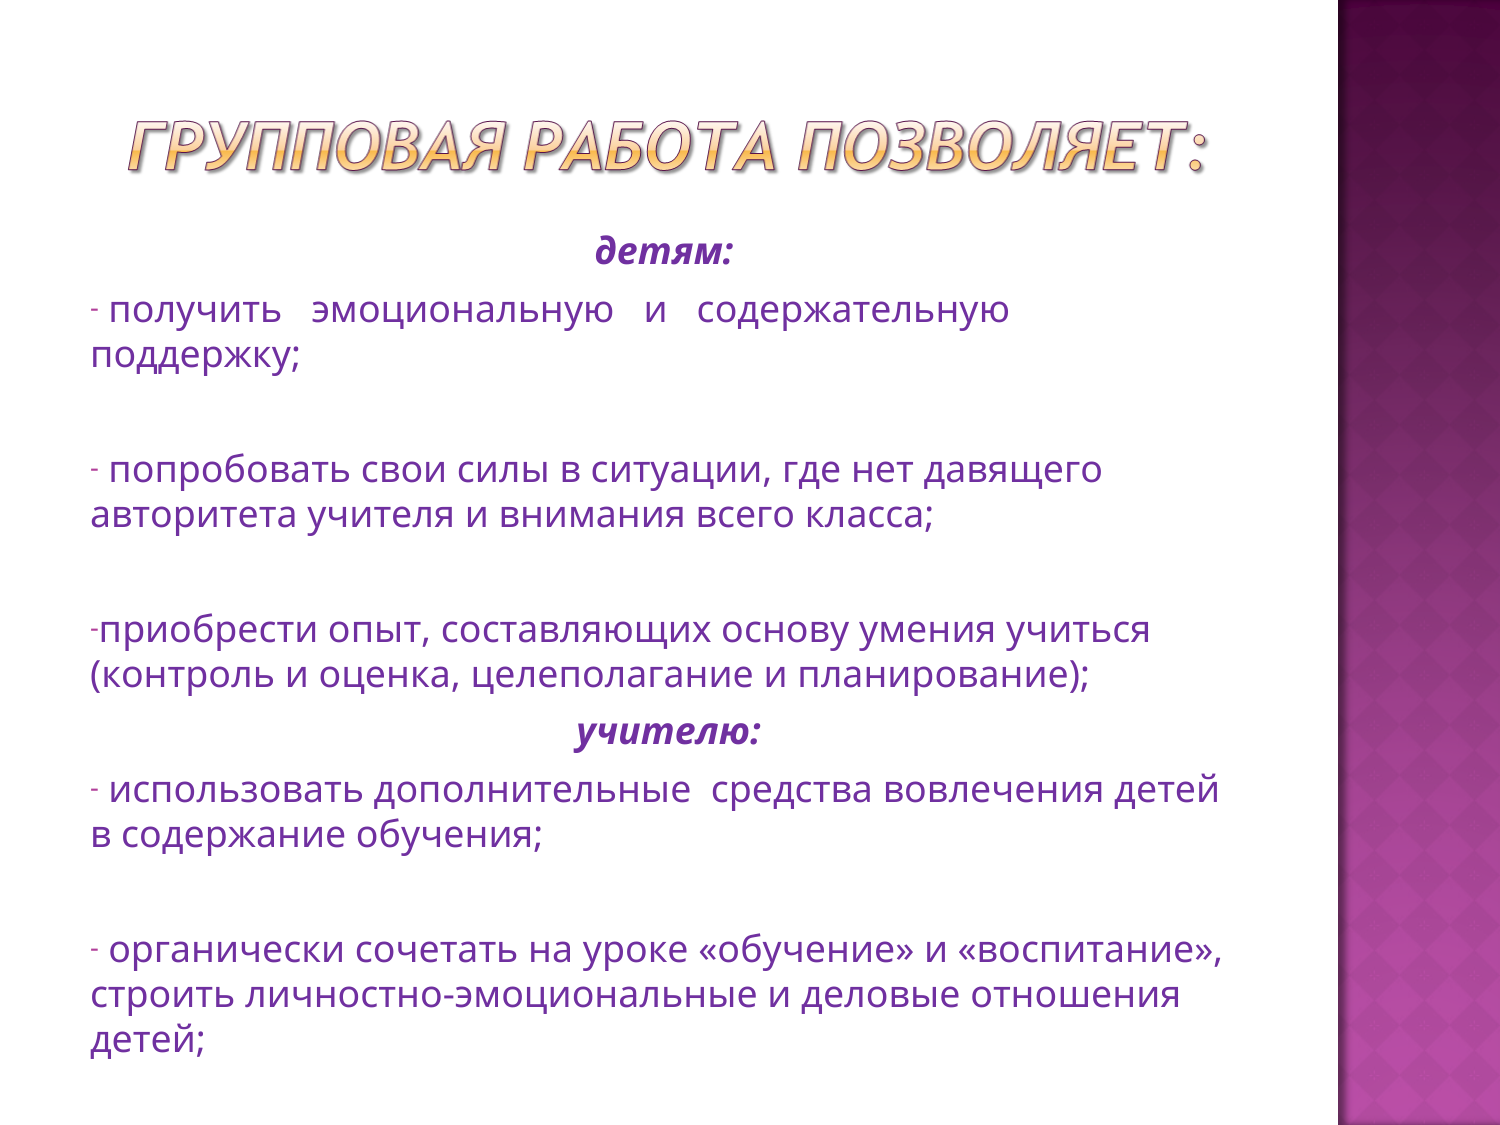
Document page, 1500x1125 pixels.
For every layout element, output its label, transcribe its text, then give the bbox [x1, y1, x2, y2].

text_box детям: получить эмоциональную и содержательную поддержку; попробовать свои силы в ситуации, где нет давящего авторитета учителя и внимания всего класса; приобрести опыт, составляющих основу умения учиться (контроль и оценка, целеполагание и планирование); учителю: использовать дополнительные средства вовлечения детей в содержание обучения; органически сочетать на уроке «обучение» и «воспитание», строить личностно-эмоциональные и деловые отношения детей; - вести систематическое наблюдение (мониторинг) за формированием учебного сотрудничества в классе. [75, 219, 1263, 1094]
picture [73, 52, 1265, 192]
picture [1337, 0, 1500, 1125]
